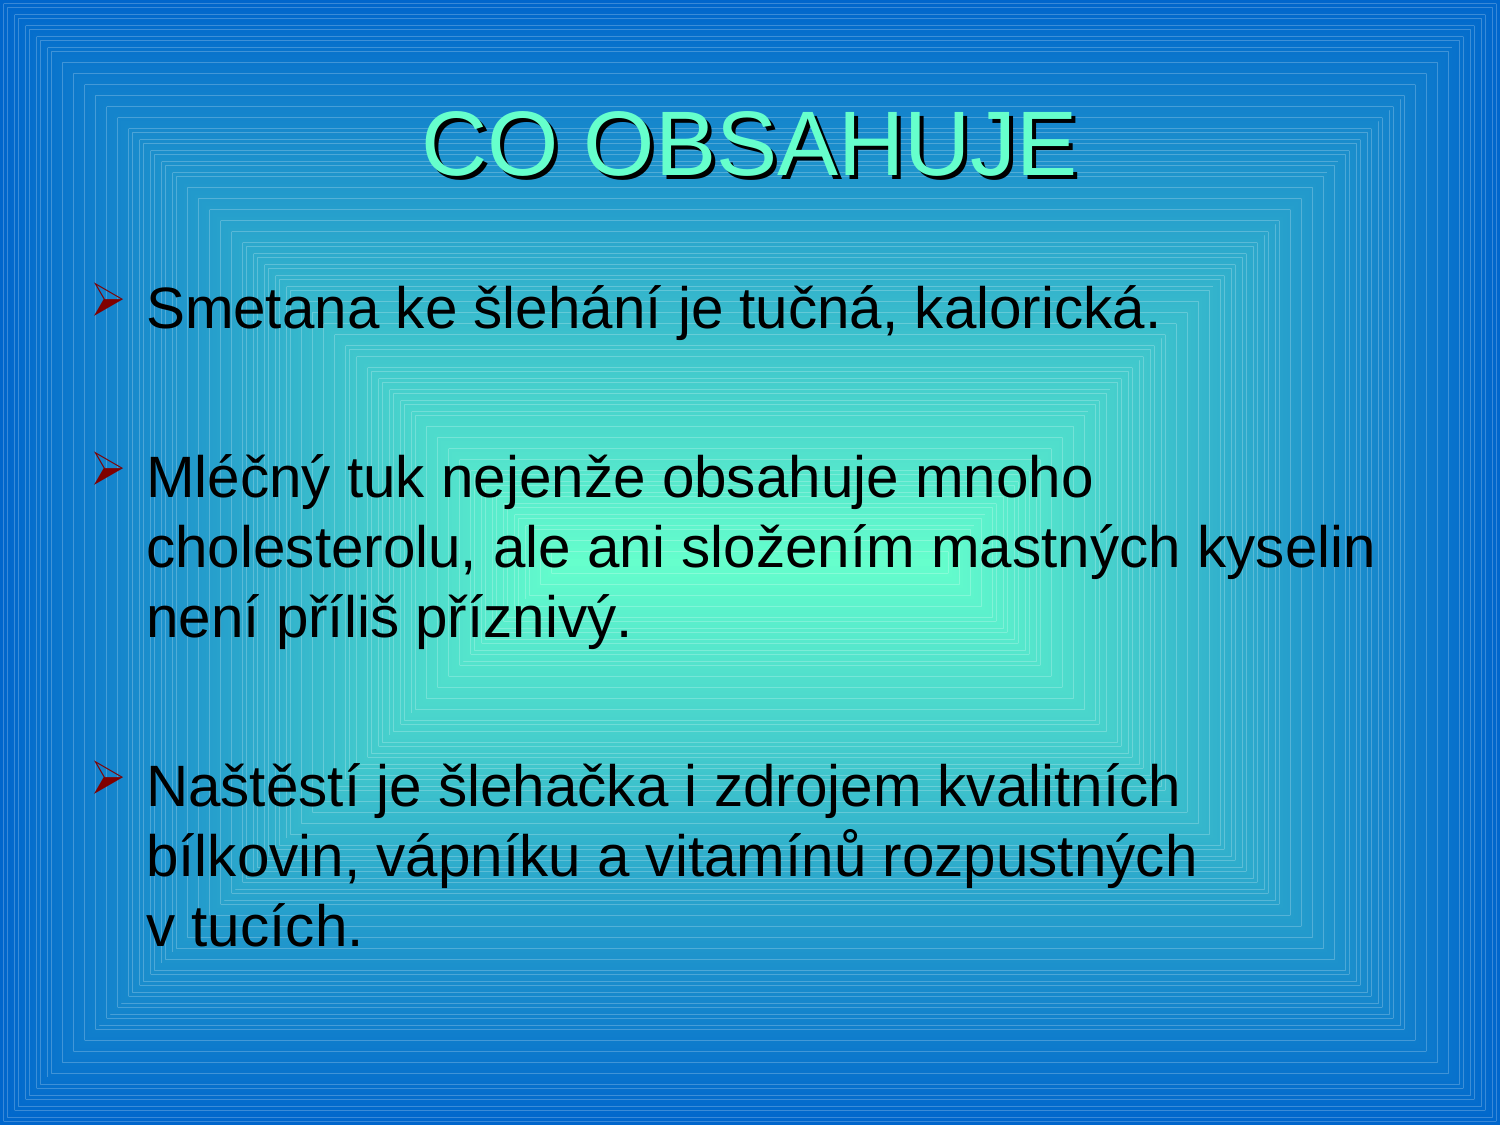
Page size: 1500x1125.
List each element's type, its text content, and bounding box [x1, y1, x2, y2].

title CO OBSAHUJE [75, 45, 1426, 233]
list Smetana ke šlehání je tučná, kalorická. Mléčný tuk nejenže obsahuje mnoho cholesterolu, ale ani složením mastných kyselin není příliš příznivý. Naštěstí je šlehačka i zdrojem kvalitních bílkovin, vápníku a vitamínů rozpustných v tucích. [75, 262, 1426, 1006]
